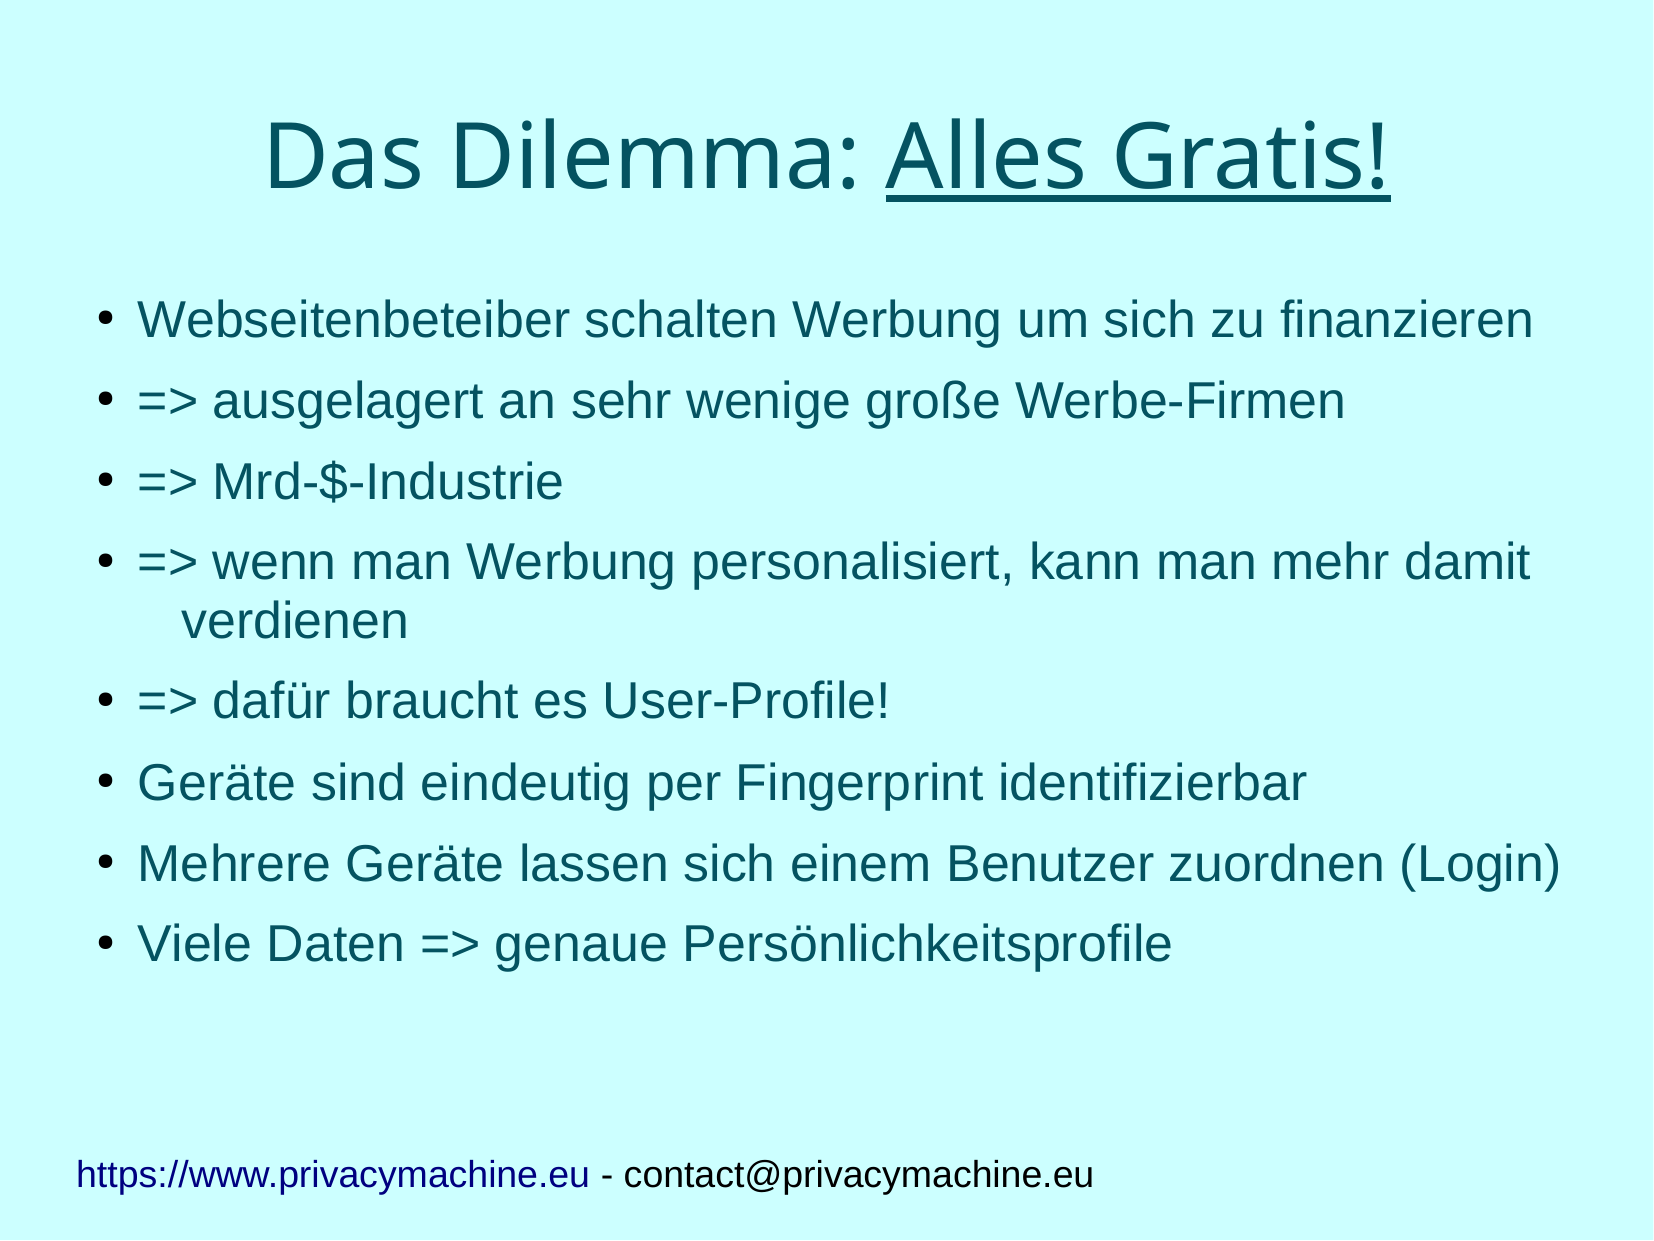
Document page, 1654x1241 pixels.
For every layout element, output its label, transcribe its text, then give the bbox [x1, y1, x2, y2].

title Das Dilemma: Alles Gratis! [82, 49, 1571, 257]
list Webseitenbeteiber schalten Werbung um sich zu finanzieren => ausgelagert an sehr wenige große Werbe-Firmen => Mrd-$-Industrie => wenn man Werbung personalisiert, kann man mehr damit verdienen => dafür braucht es User-Profile! Geräte sind eindeutig per Fingerprint identifizierbar Mehrere Geräte lassen sich einem Benutzer zuordnen (Login) Viele Daten => genaue Persönlichkeitsprofile [82, 290, 1571, 1010]
text_box https://www.privacymachine.eu - contact@privacymachine.eu [61, 1145, 1110, 1203]
